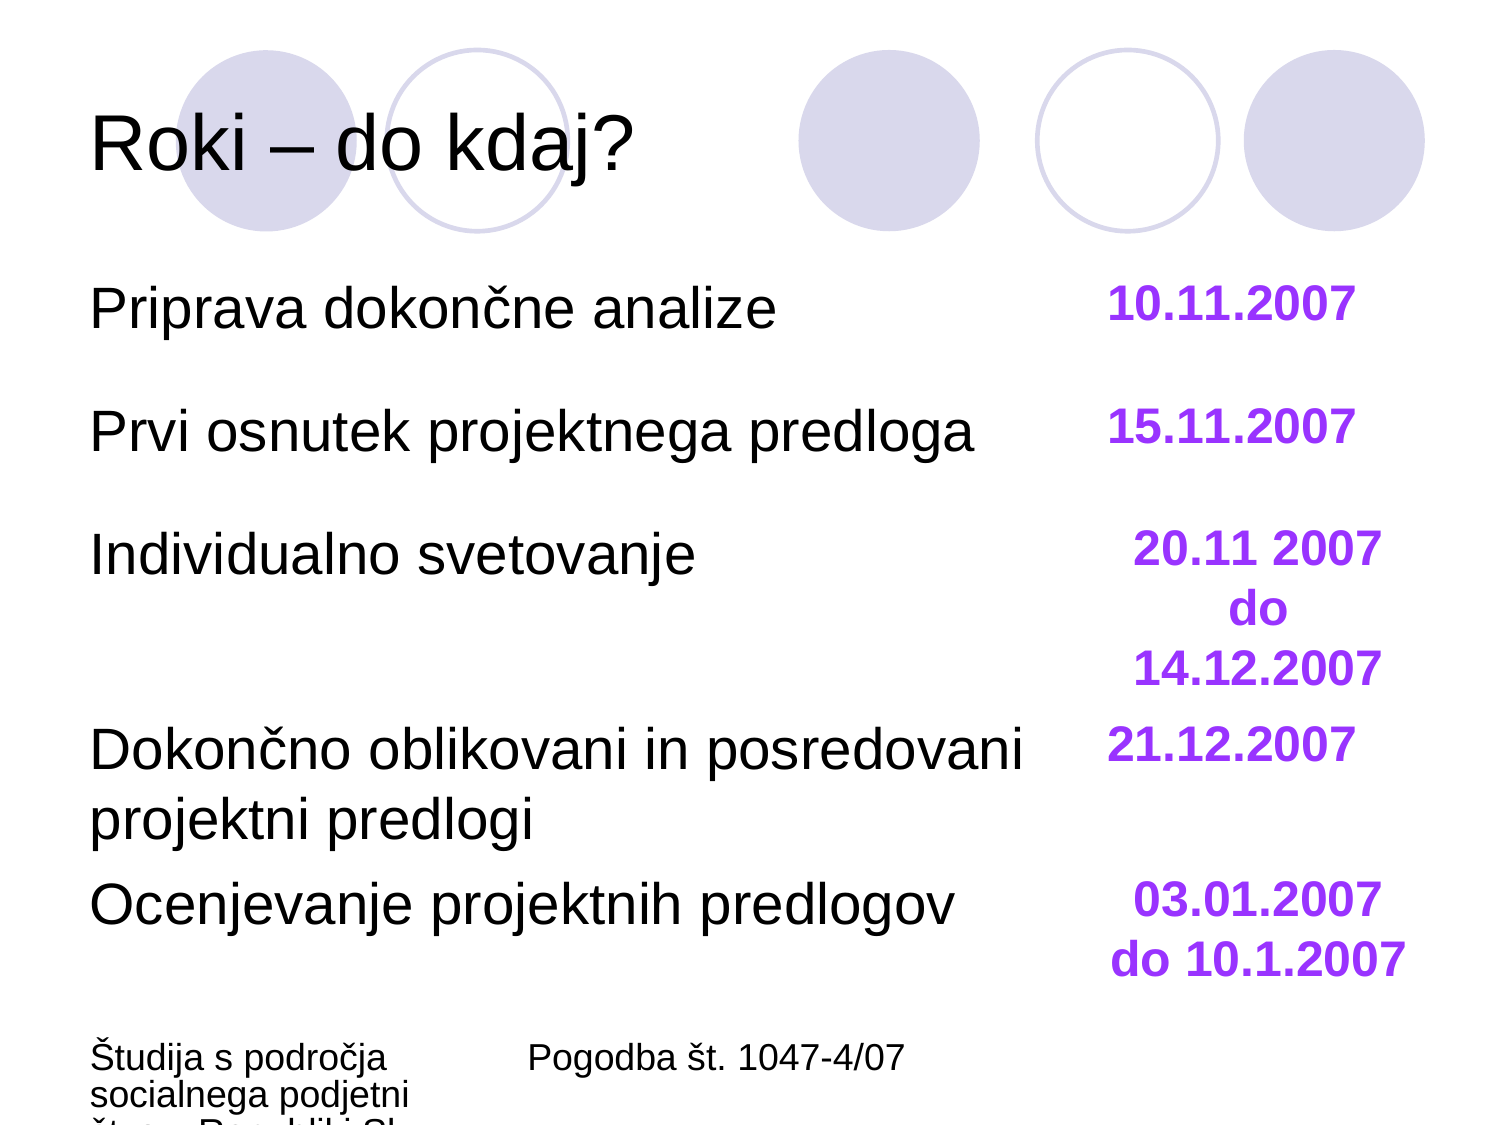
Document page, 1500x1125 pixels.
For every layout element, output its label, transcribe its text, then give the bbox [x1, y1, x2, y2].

table_cell Prvi osnutek projektnega predloga [75, 385, 1092, 508]
table_header Priprava dokončne analize [75, 262, 1092, 385]
table_header 10.11.2007 [1092, 262, 1425, 385]
table_cell Dokončno oblikovani in posredovani projektni predlogi [75, 704, 1092, 859]
table_cell 20.11 2007 do 14.12.2007 [1092, 508, 1425, 704]
table_cell Ocenjevanje projektnih predlogov [75, 859, 1092, 994]
table_cell 15.11.2007 [1092, 385, 1425, 508]
table_cell 21.12.2007 [1092, 704, 1425, 859]
table_cell 03.01.2007 do 10.1.2007 [1092, 859, 1425, 994]
table_cell Individualno svetovanje [75, 508, 1092, 704]
title Roki – do kdaj? [75, 45, 1426, 233]
